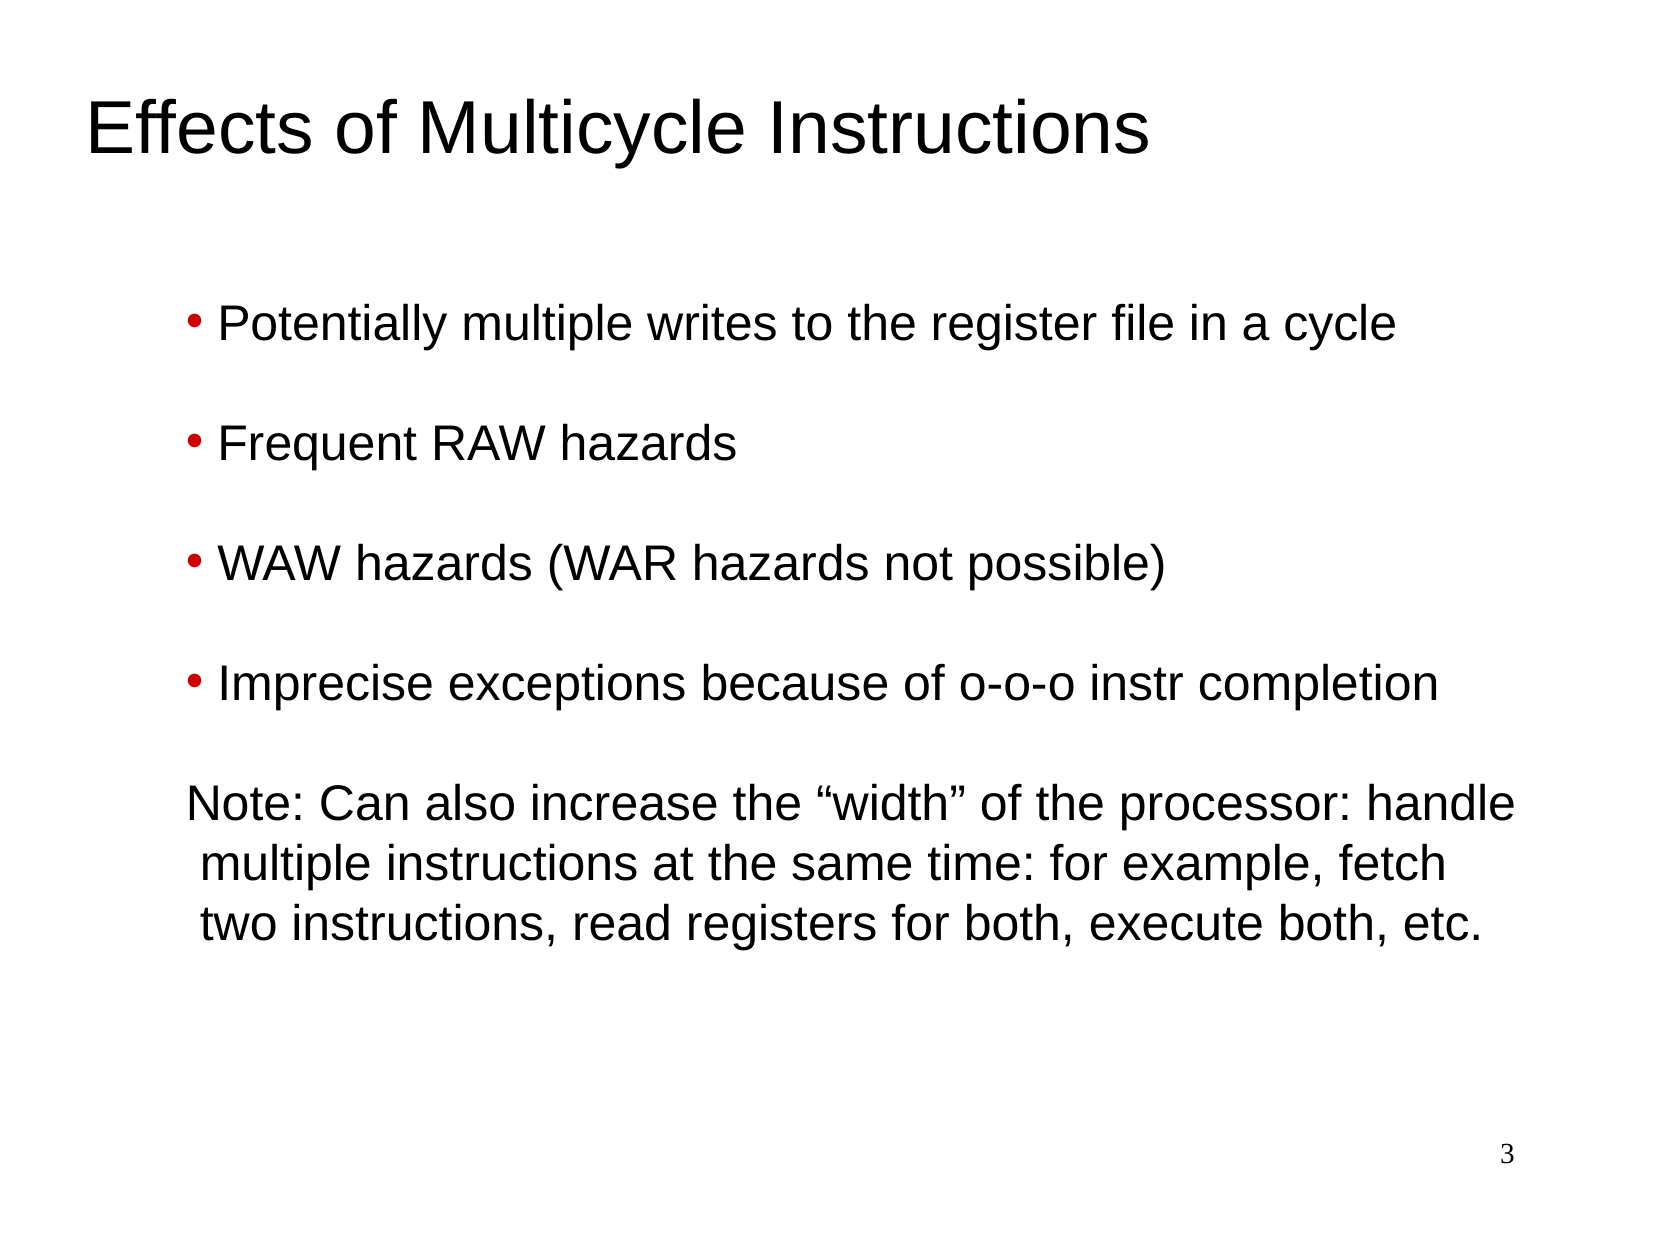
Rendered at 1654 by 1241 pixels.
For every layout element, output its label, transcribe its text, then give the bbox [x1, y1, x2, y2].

text_box <number> [1185, 1129, 1530, 1213]
text_box Effects of Multicycle Instructions [70, 71, 1167, 177]
text_box Potentially multiple writes to the register file in a cycle Frequent RAW hazards WAW hazards (WAR hazards not possible) Imprecise exceptions because of o-o-o instr completion Note: Can also increase the “width” of the processor: handle multiple instructions at the same time: for example, fetch two instructions, read registers for both, execute both, etc. [171, 282, 1533, 959]
